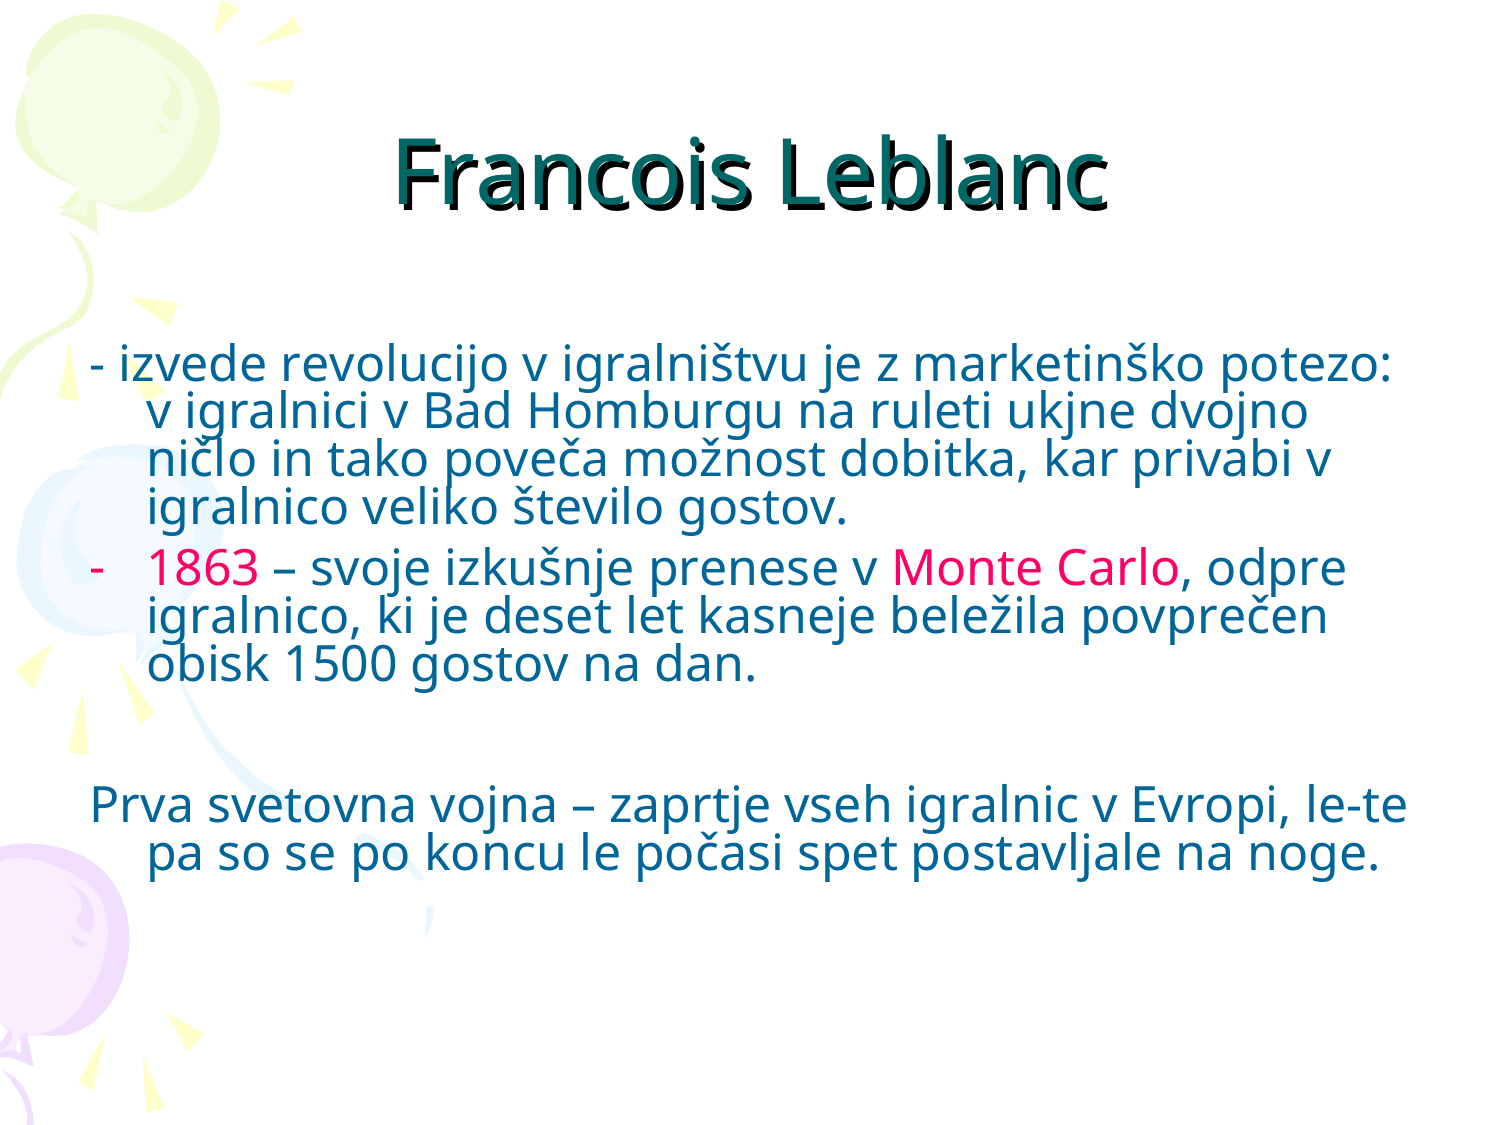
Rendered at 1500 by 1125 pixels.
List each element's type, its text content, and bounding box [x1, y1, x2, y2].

title Francois Leblanc [72, 16, 1426, 233]
list - izvede revolucijo v igralništvu je z marketinško potezo: v igralnici v Bad Homburgu na ruleti ukjne dvojno ničlo in tako poveča možnost dobitka, kar privabi v igralnico veliko število gostov. 1863 – svoje izkušnje prenese v Monte Carlo, odpre igralnico, ki je deset let kasneje beležila povprečen obisk 1500 gostov na dan. Prva svetovna vojna – zaprtje vseh igralnic v Evropi, le-te pa so se po koncu le počasi spet postavljale na noge. [75, 262, 1426, 994]
